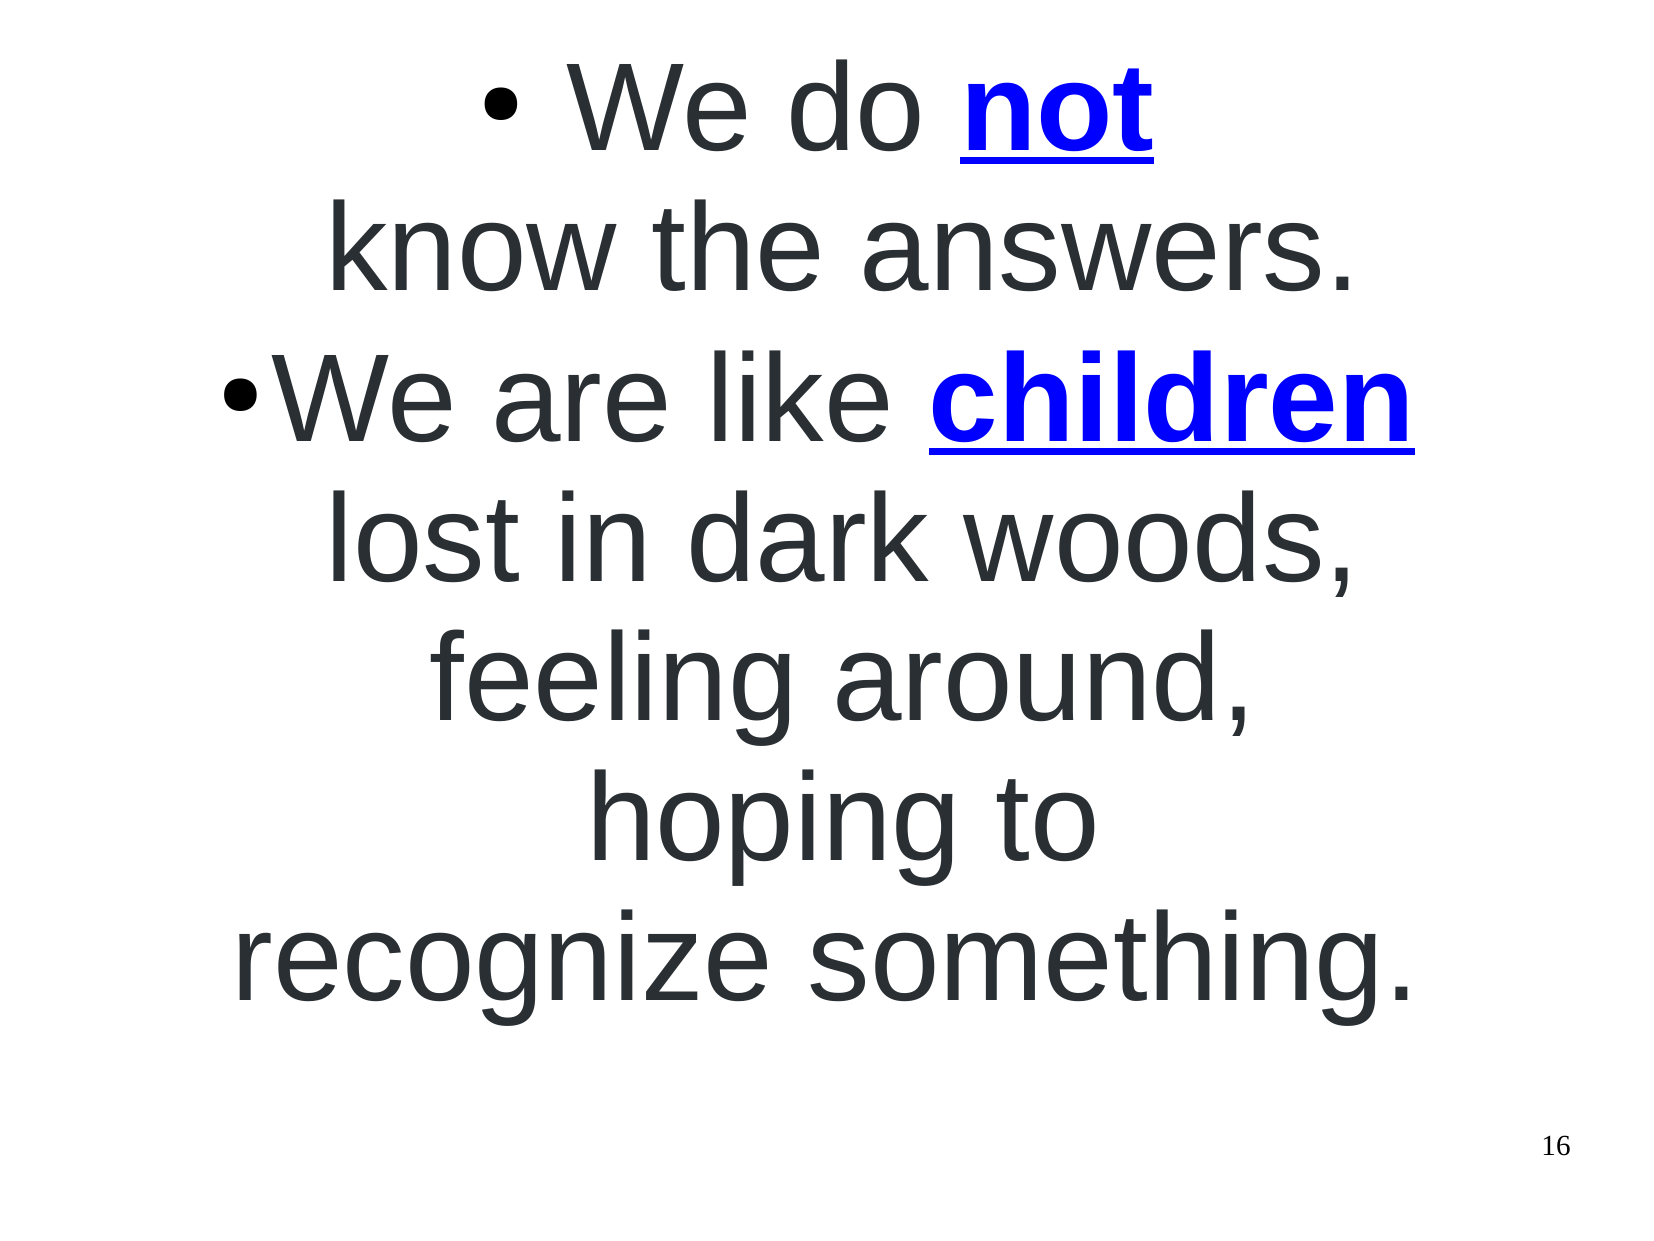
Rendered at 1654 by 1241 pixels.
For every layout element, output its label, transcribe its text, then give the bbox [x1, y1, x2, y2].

list We do not know the answers. We are like children lost in dark woods, feeling around, hoping to recognize something. [37, 37, 1613, 1238]
